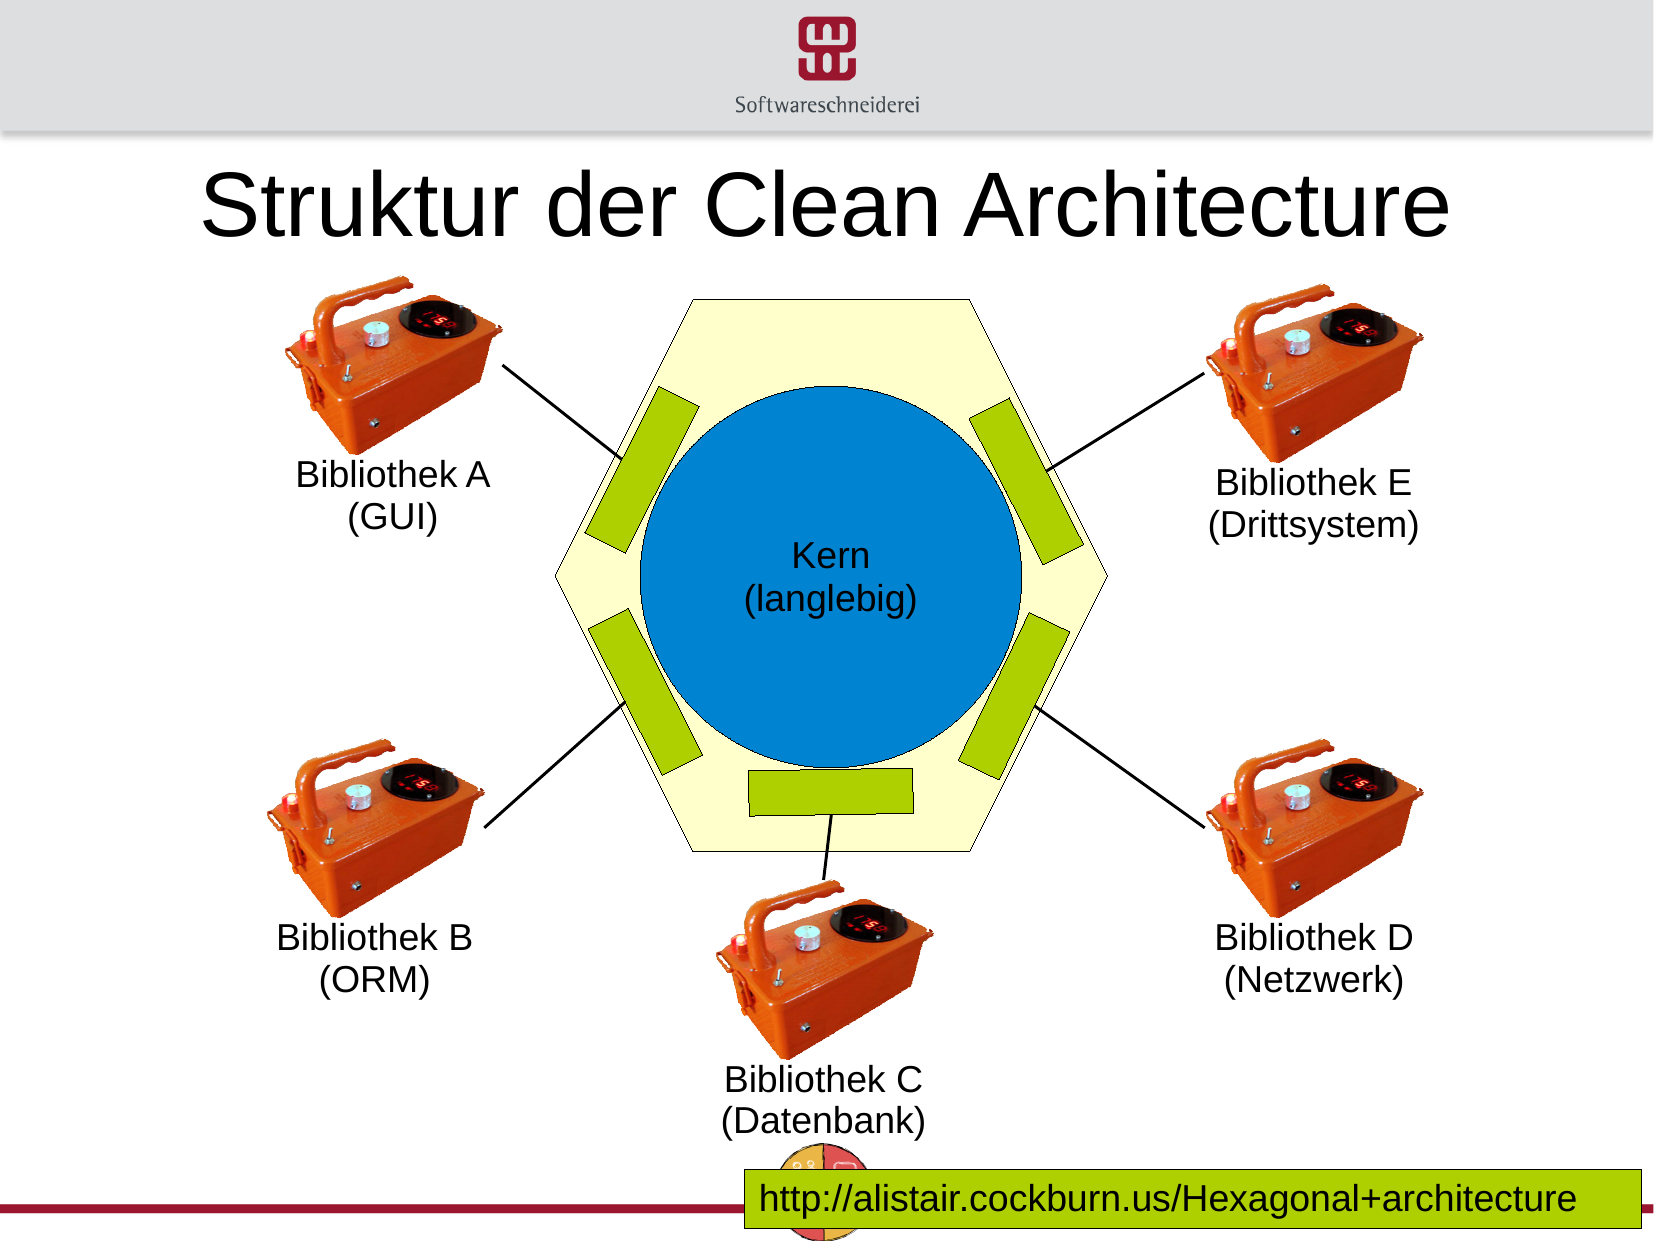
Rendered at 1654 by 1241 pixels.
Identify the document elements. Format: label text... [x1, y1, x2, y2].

title Struktur der Clean Architecture [82, 147, 1571, 257]
text_box http://alistair.cockburn.us/Hexagonal+architecture [744, 1169, 1642, 1229]
text_box [555, 299, 1108, 852]
text_box Kern (langlebig) [640, 386, 1022, 768]
picture [0, 0, 1654, 1241]
